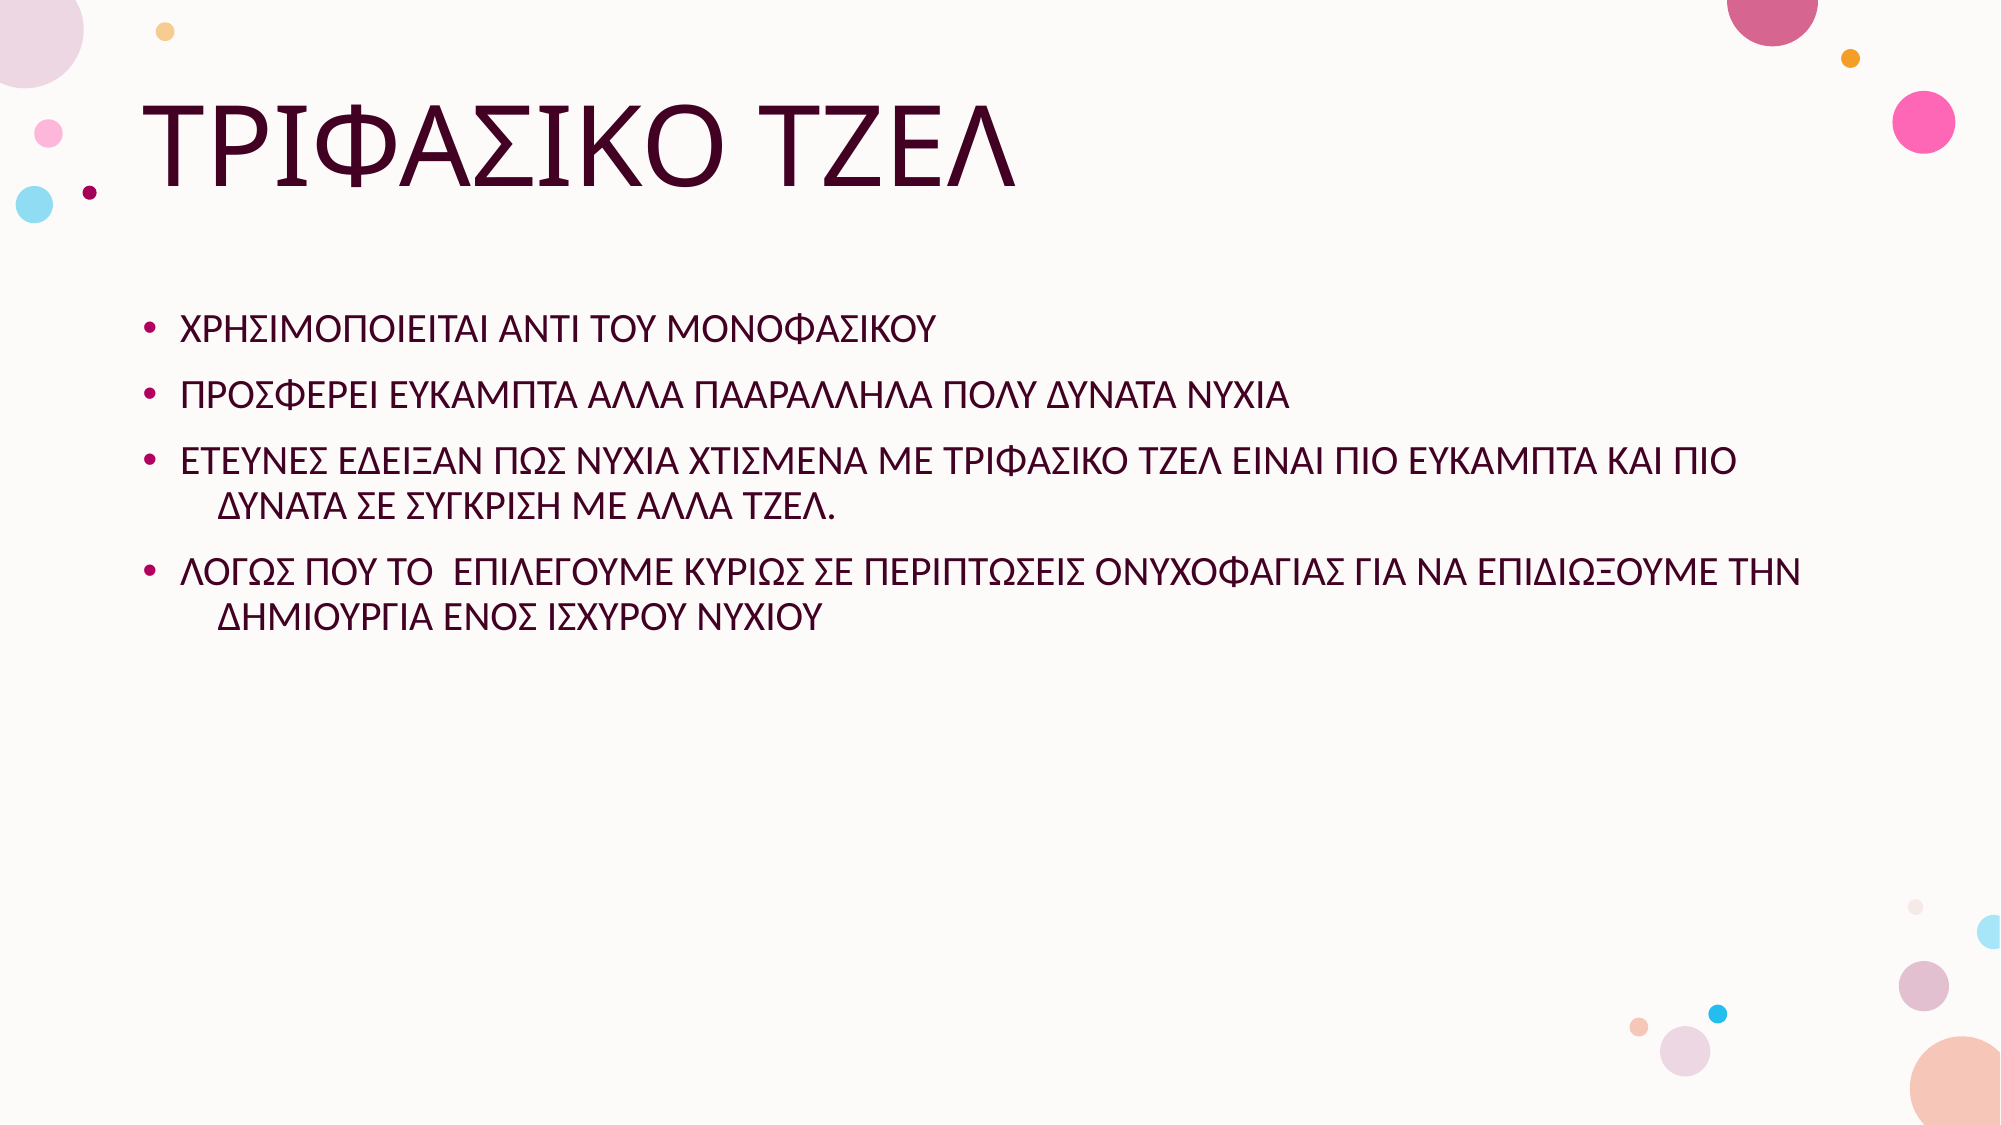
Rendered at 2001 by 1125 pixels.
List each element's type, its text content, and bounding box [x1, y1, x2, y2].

title ΤΡΙΦΑΣΙΚΟ ΤΖΕΛ [127, 59, 1157, 241]
list ΧΡΗΣΙΜΟΠΟΙΕΙΤΑΙ ΑΝΤΙ ΤΟΥ ΜΟΝΟΦΑΣΙΚΟΥ ΠΡΟΣΦΕΡΕΙ ΕΥΚΑΜΠΤΑ ΑΛΛΑ ΠΑΑΡΑΛΛΗΛΑ ΠΟΛΎ ΔΥΝΑΤΑ ΝΥΧΙΑ ΕΤΕΥΝΕΣ ΕΔΕΙΞΑΝ ΠΩΣ ΝΥΧΙΑ ΧΤΙΣΜΕΝΑ ΜΕ ΤΡΙΦΑΣΙΚΟ ΤΖΕΛ ΕΊΝΑΙ ΠΙΟ ΕΥΚΑΜΠΤΑ ΚΑΙ ΠΙΟ ΔΥΝΑΤΑ ΣΕ ΣΥΓΚΡΙΣΗ ΜΕ ΑΛΛΑ ΤΖΕΛ. ΛΟΓΩΣ ΠΟΥ ΤΟ ΕΠΙΛΕΓΟΥΜΕ ΚΥΡΙΩΣ ΣΕ ΠΕΡΙΠΤΩΣΕΙΣ ΟΝΥΧΟΦΑΓΙΑΣ ΓΙΑ ΝΑ ΕΠΙΔΙΩΞΟΥΜΕ ΤΗΝ ΔΗΜΙΟΥΡΓΙΑ ΕΝΌΣ ΙΣΧΥΡΟΥ ΝΥΧΙΟΥ [127, 299, 1877, 729]
